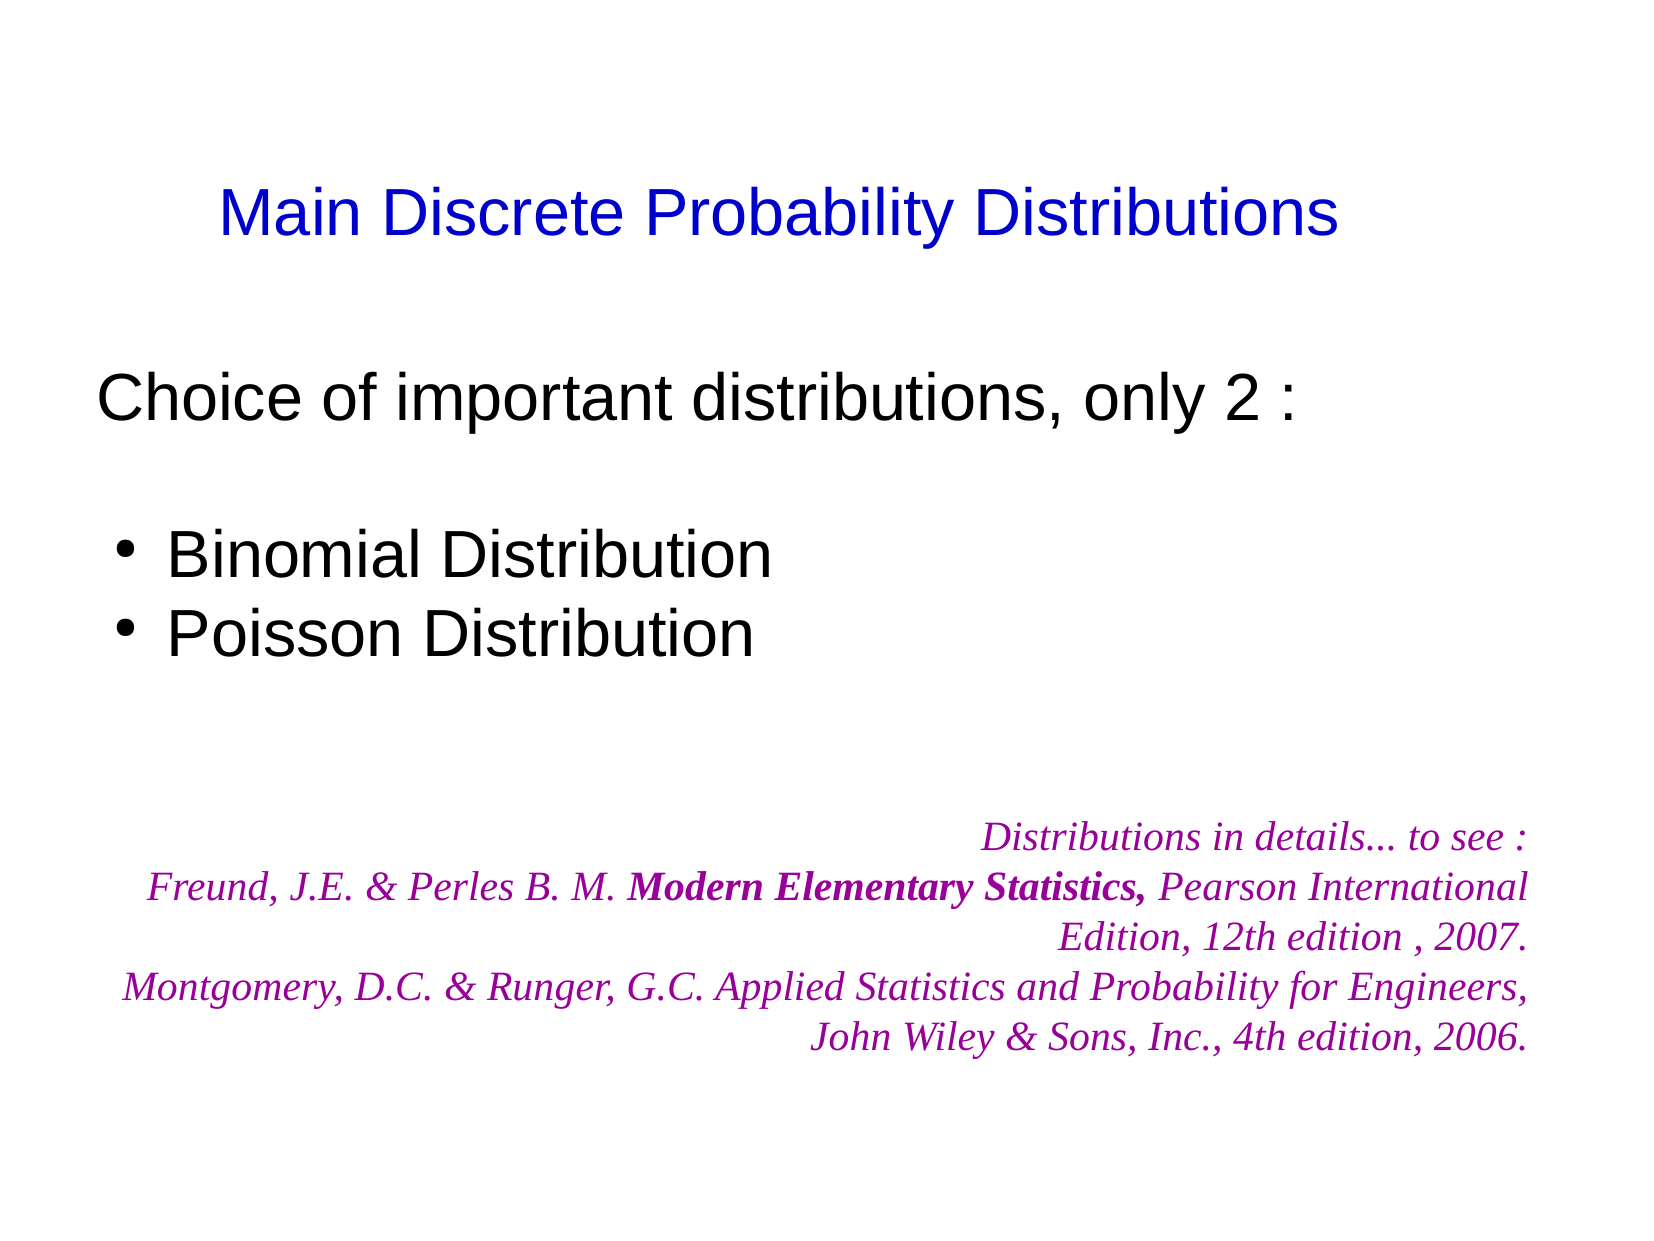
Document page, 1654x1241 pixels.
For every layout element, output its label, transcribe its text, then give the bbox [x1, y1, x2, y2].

text_box Main Discrete Probability Distributions [68, 160, 1510, 338]
list Choice of important distributions, only 2 : Binomial Distribution Poisson Distribution Distributions in details... to see : Freund, J.E. & Perles B. M. Modern Elementary Statistics, Pearson International Edition, 12th edition , 2007. Montgomery, D.C. & Runger, G.C. Applied Statistics and Probability for Engineers, John Wiley & Sons, Inc., 4th edition, 2006. [81, 361, 1544, 1116]
